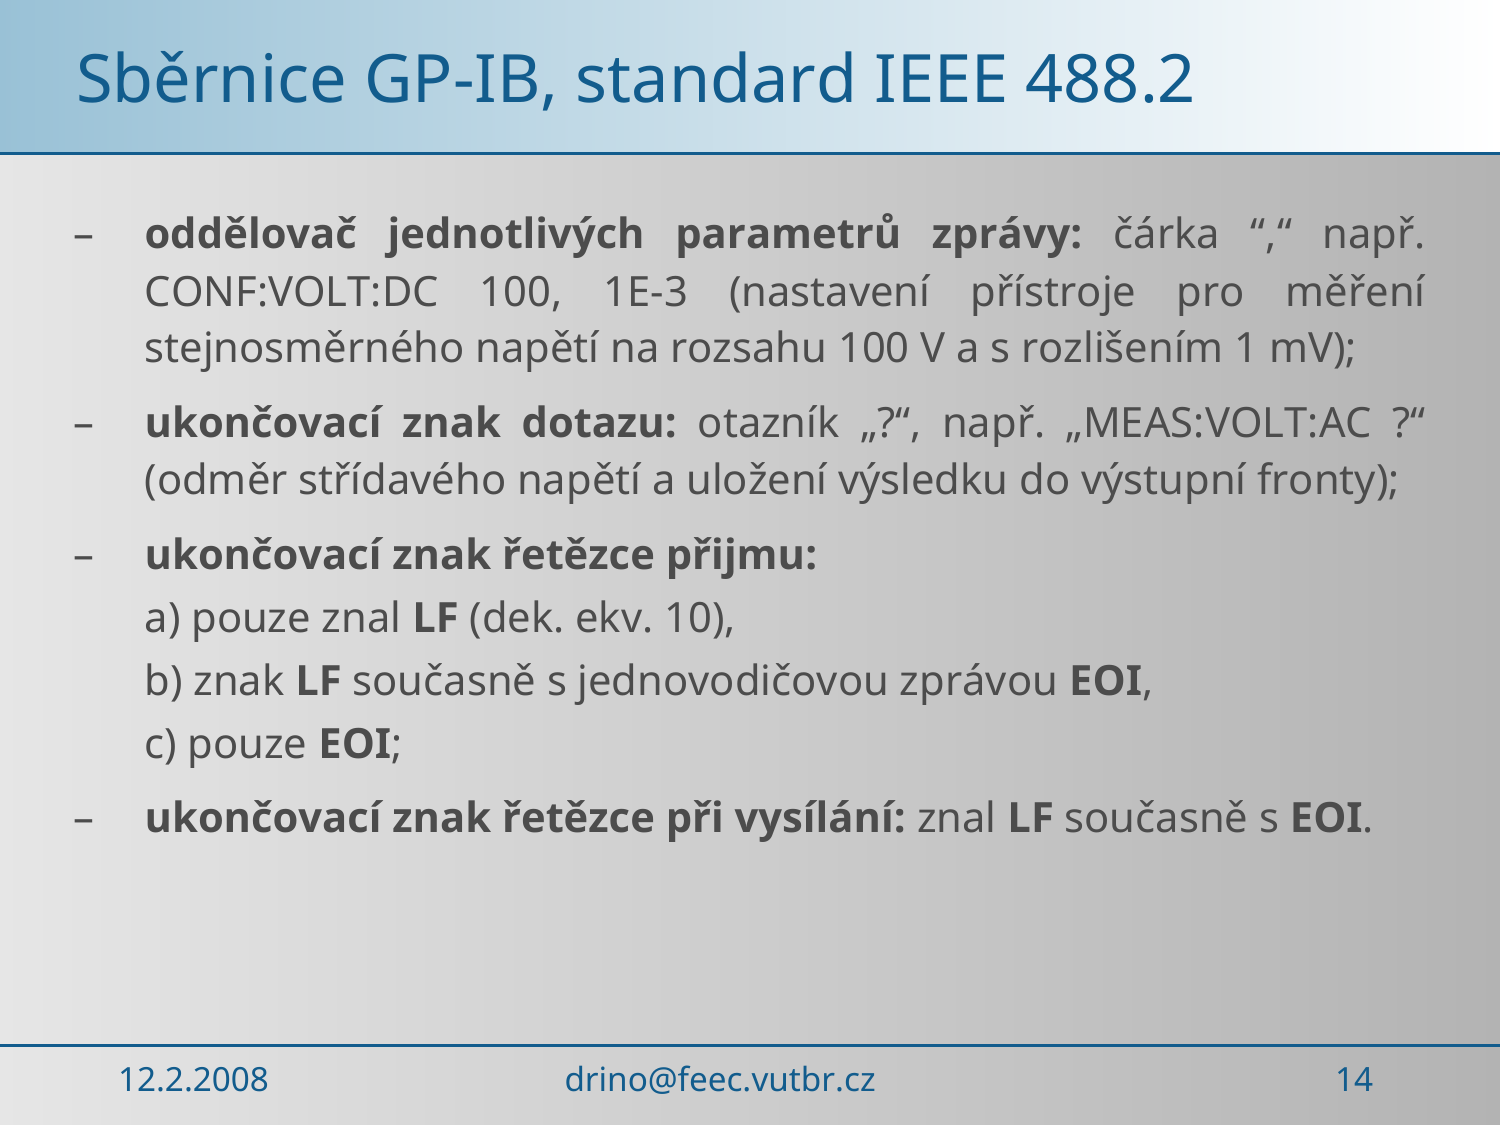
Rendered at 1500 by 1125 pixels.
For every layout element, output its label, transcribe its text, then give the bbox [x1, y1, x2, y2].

title Sběrnice GP-IB, standard IEEE 488.2 [0, 0, 1500, 152]
text_box <číslo> [1075, 1049, 1388, 1125]
text_box – oddělovač jednotlivých parametrů zprávy: čárka “,“ např. CONF:VOLT:DC 100, 1E-3 (nastavení přístroje pro měření stejnosměrného napětí na rozsahu 100 V a s rozlišením 1 mV); – ukončovací znak dotazu: otazník „?“, např. „MEAS:VOLT:AC ?“ (odměr střídavého napětí a uložení výsledku do výstupní fronty); – ukončovací znak řetězce přijmu: a) pouze znal LF (dek. ekv. 10), b) znak LF současně s jednovodičovou zprávou EOI, c) pouze EOI; – ukončovací znak řetězce při vysílání: znal LF současně s EOI. [59, 196, 1442, 853]
text_box 12.2.2008 [103, 1049, 432, 1125]
text_box drino@feec.vutbr.cz [454, 1049, 987, 1125]
